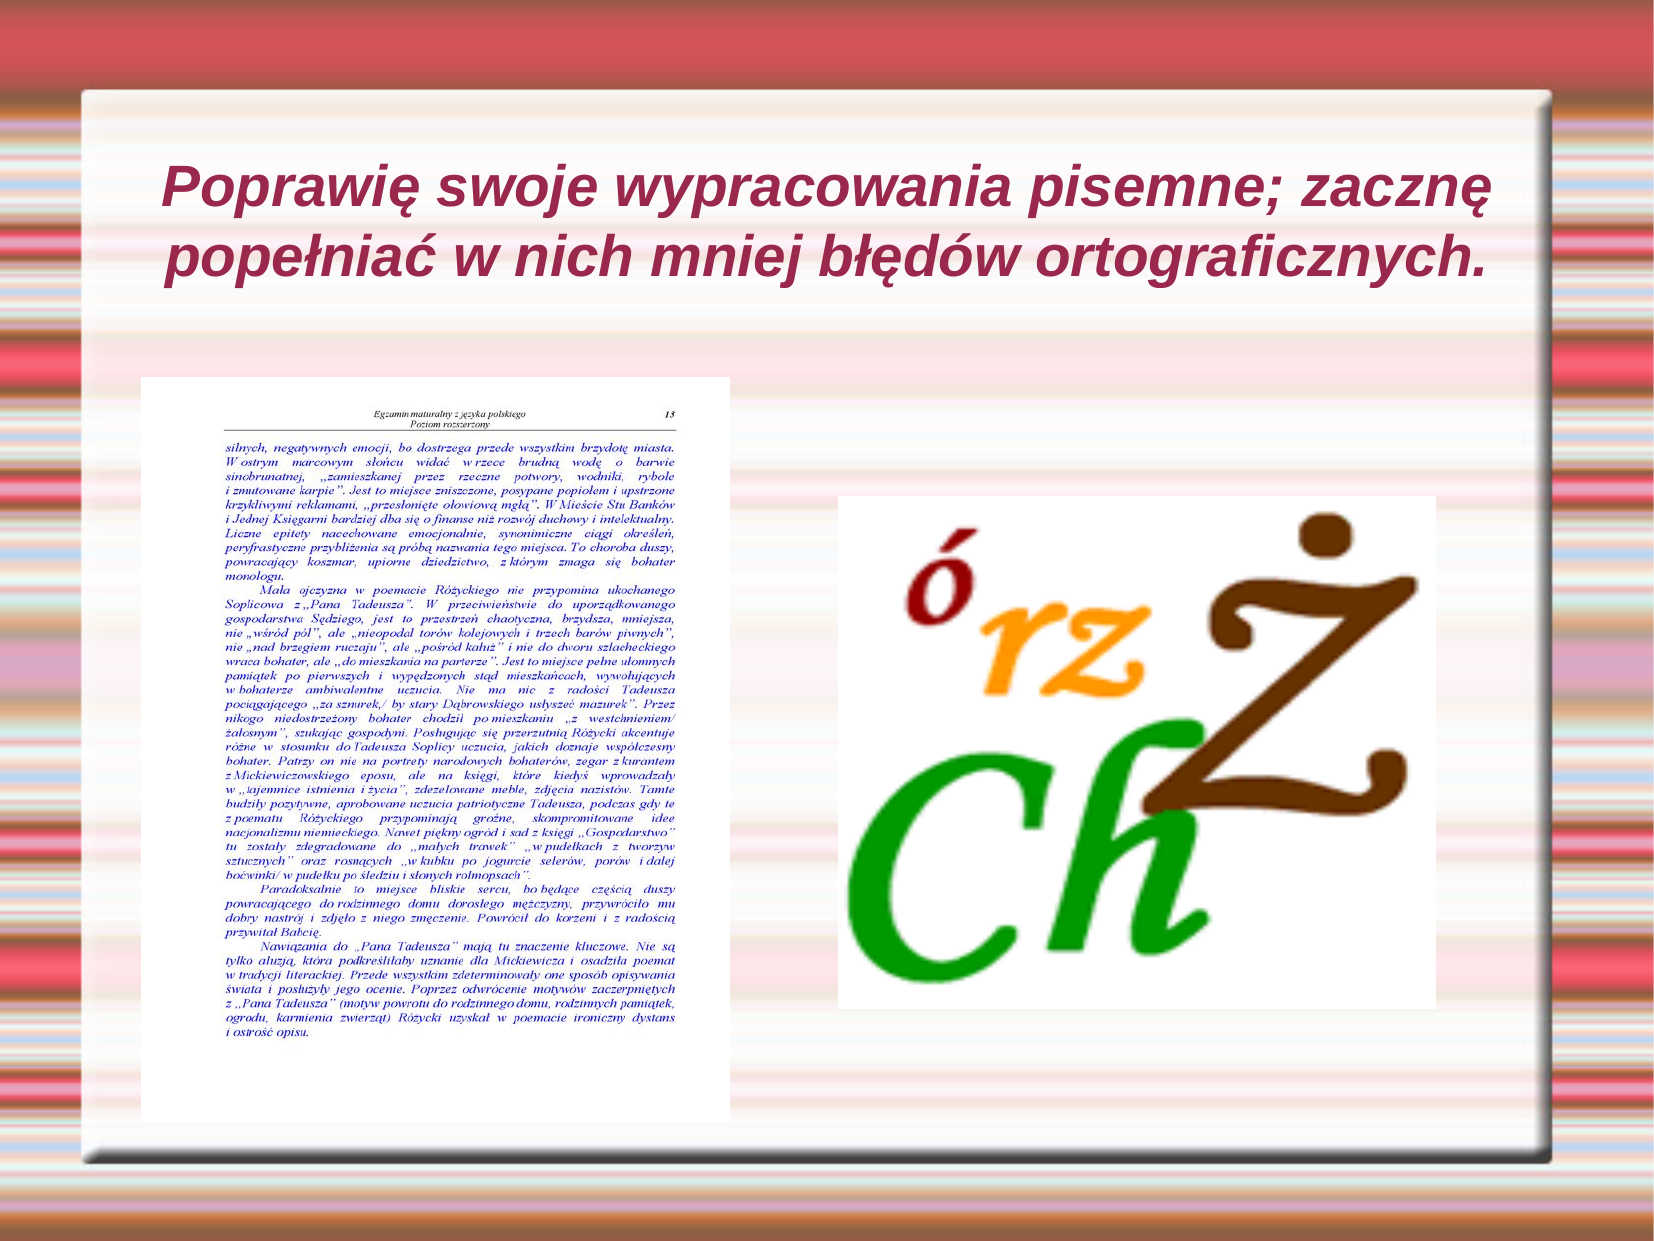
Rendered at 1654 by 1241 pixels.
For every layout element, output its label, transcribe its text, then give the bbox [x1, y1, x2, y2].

picture [141, 377, 730, 1122]
picture [838, 496, 1436, 1009]
title Poprawię swoje wypracowania pisemne; zacznę popełniać w nich mniej błędów ortograficznych. [121, 114, 1534, 322]
